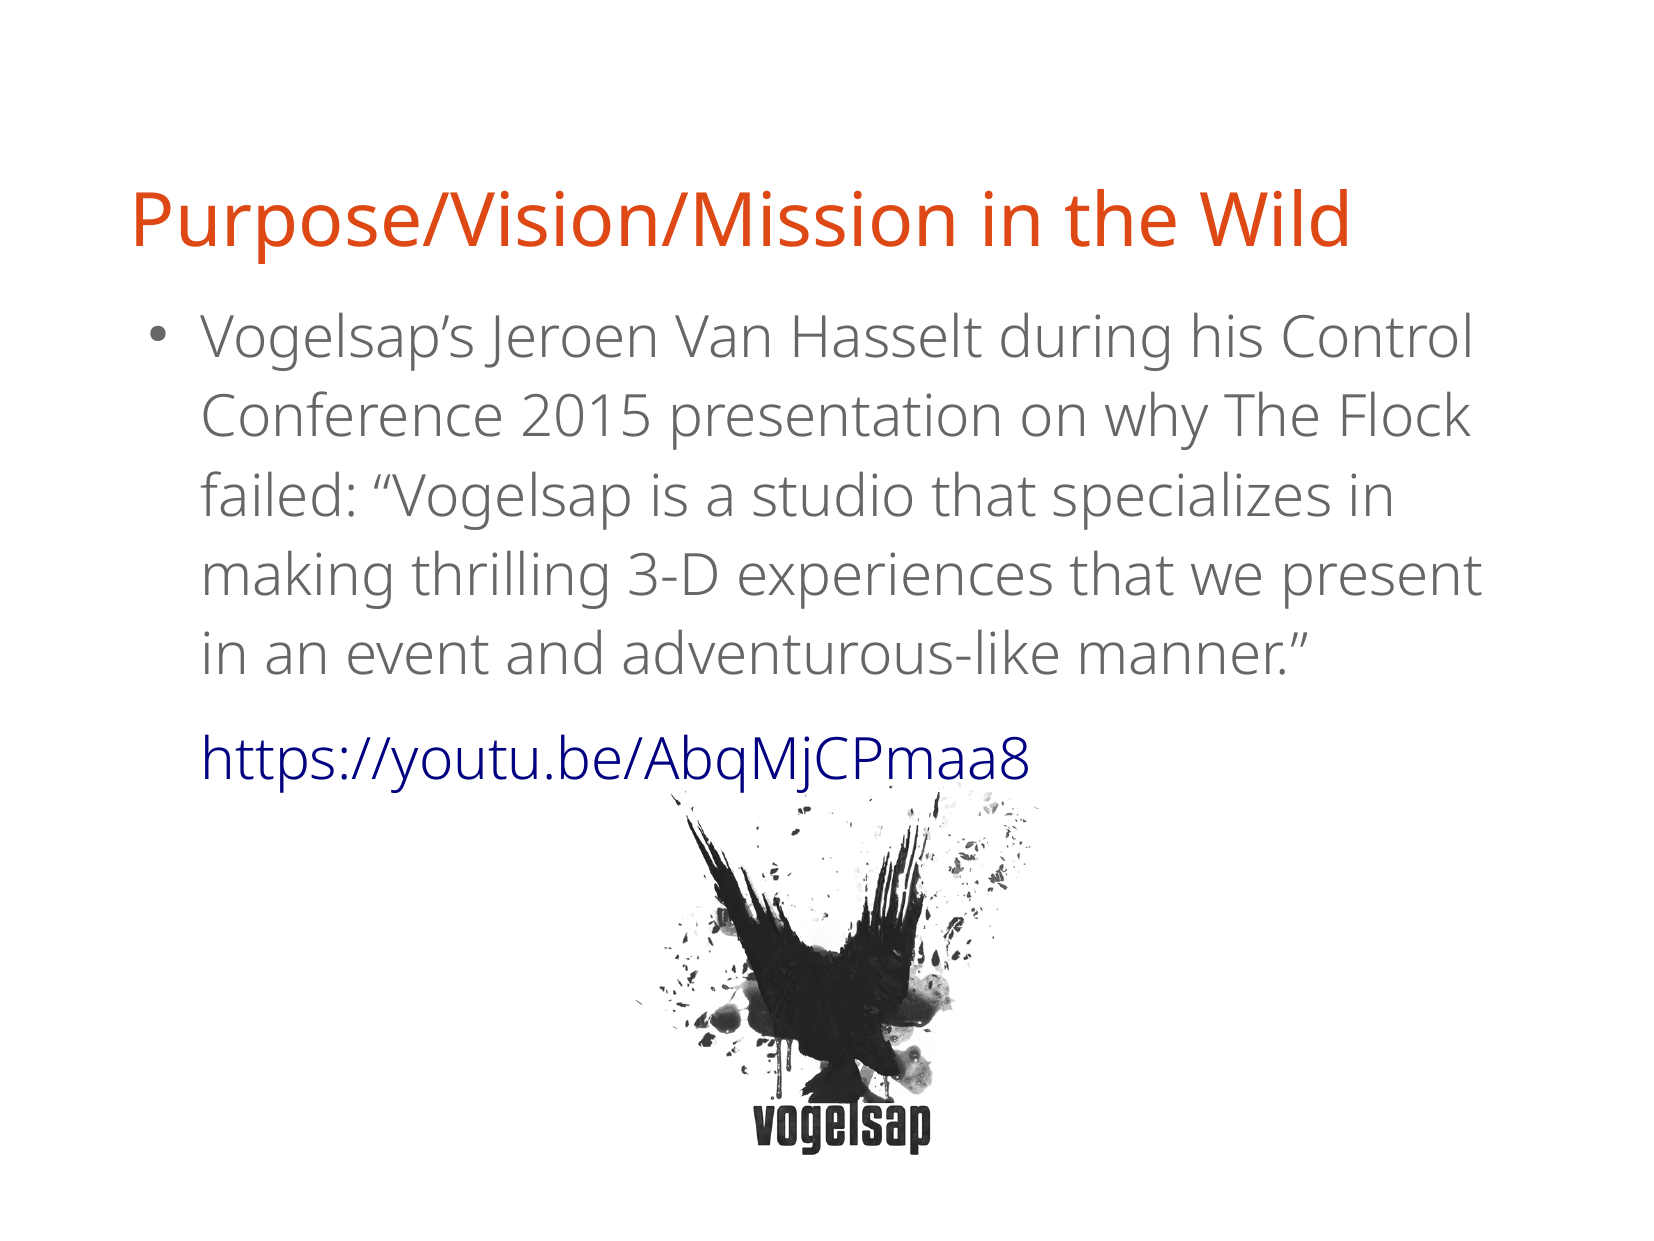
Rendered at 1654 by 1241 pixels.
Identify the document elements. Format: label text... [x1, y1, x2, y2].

list Vogelsap’s Jeroen Van Hasselt during his Control Conference 2015 presentation on why The Flock failed: “Vogelsap is a studio that specializes in making thrilling 3-D experiences that we present in an event and adventurous-like manner.” https://youtu.be/AbqMjCPmaa8 [129, 295, 1518, 1010]
picture [566, 749, 1123, 1182]
title Purpose/Vision/Mission in the Wild [129, 153, 1518, 281]
